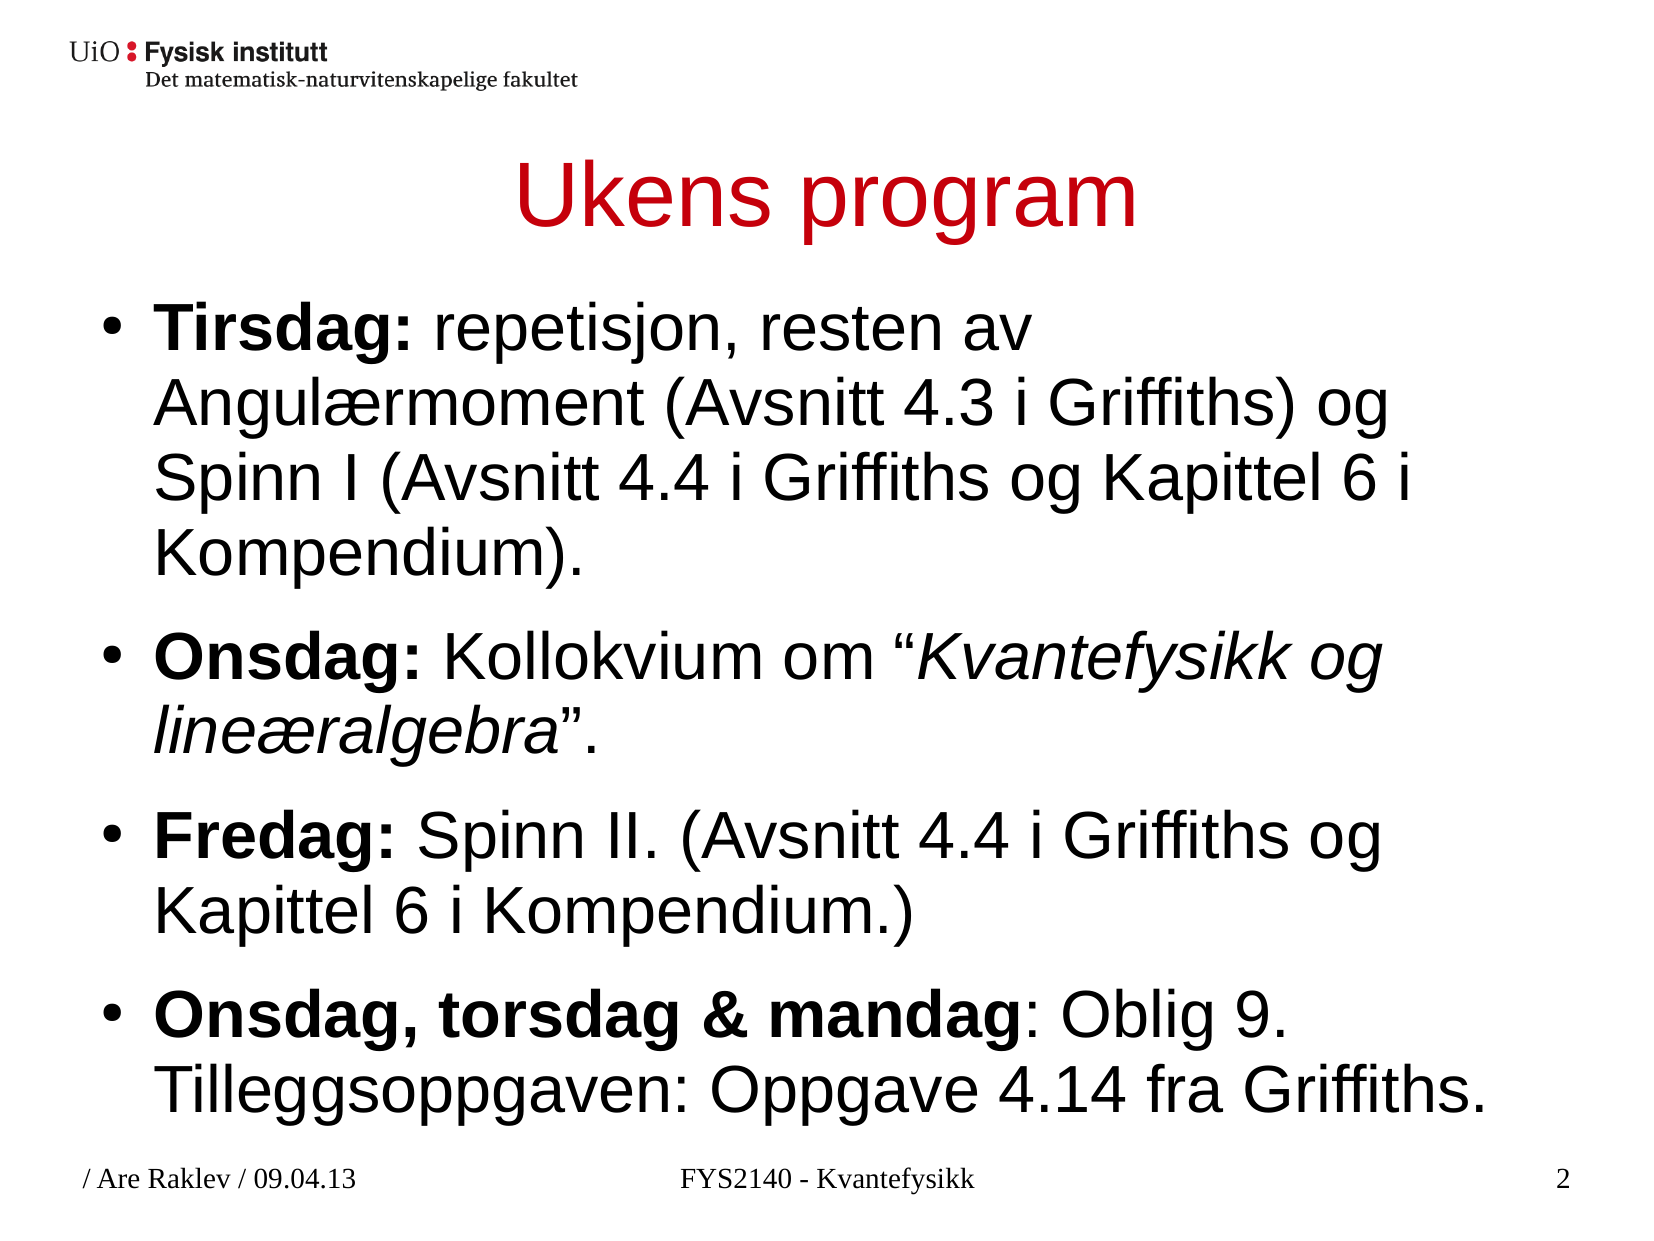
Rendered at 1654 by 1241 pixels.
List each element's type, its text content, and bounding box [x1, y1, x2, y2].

list Tirsdag: repetisjon, resten av Angulærmoment (Avsnitt 4.3 i Griffiths) og Spinn I (Avsnitt 4.4 i Griffiths og Kapittel 6 i Kompendium). Onsdag: Kollokvium om “Kvantefysikk og lineæralgebra”. Fredag: Spinn II. (Avsnitt 4.4 i Griffiths og Kapittel 6 i Kompendium.) Onsdag, torsdag & mandag: Oblig 9. Tilleggsoppgaven: Oppgave 4.14 fra Griffiths. [82, 290, 1538, 1126]
picture [68, 37, 581, 93]
title Ukens program [82, 90, 1571, 298]
